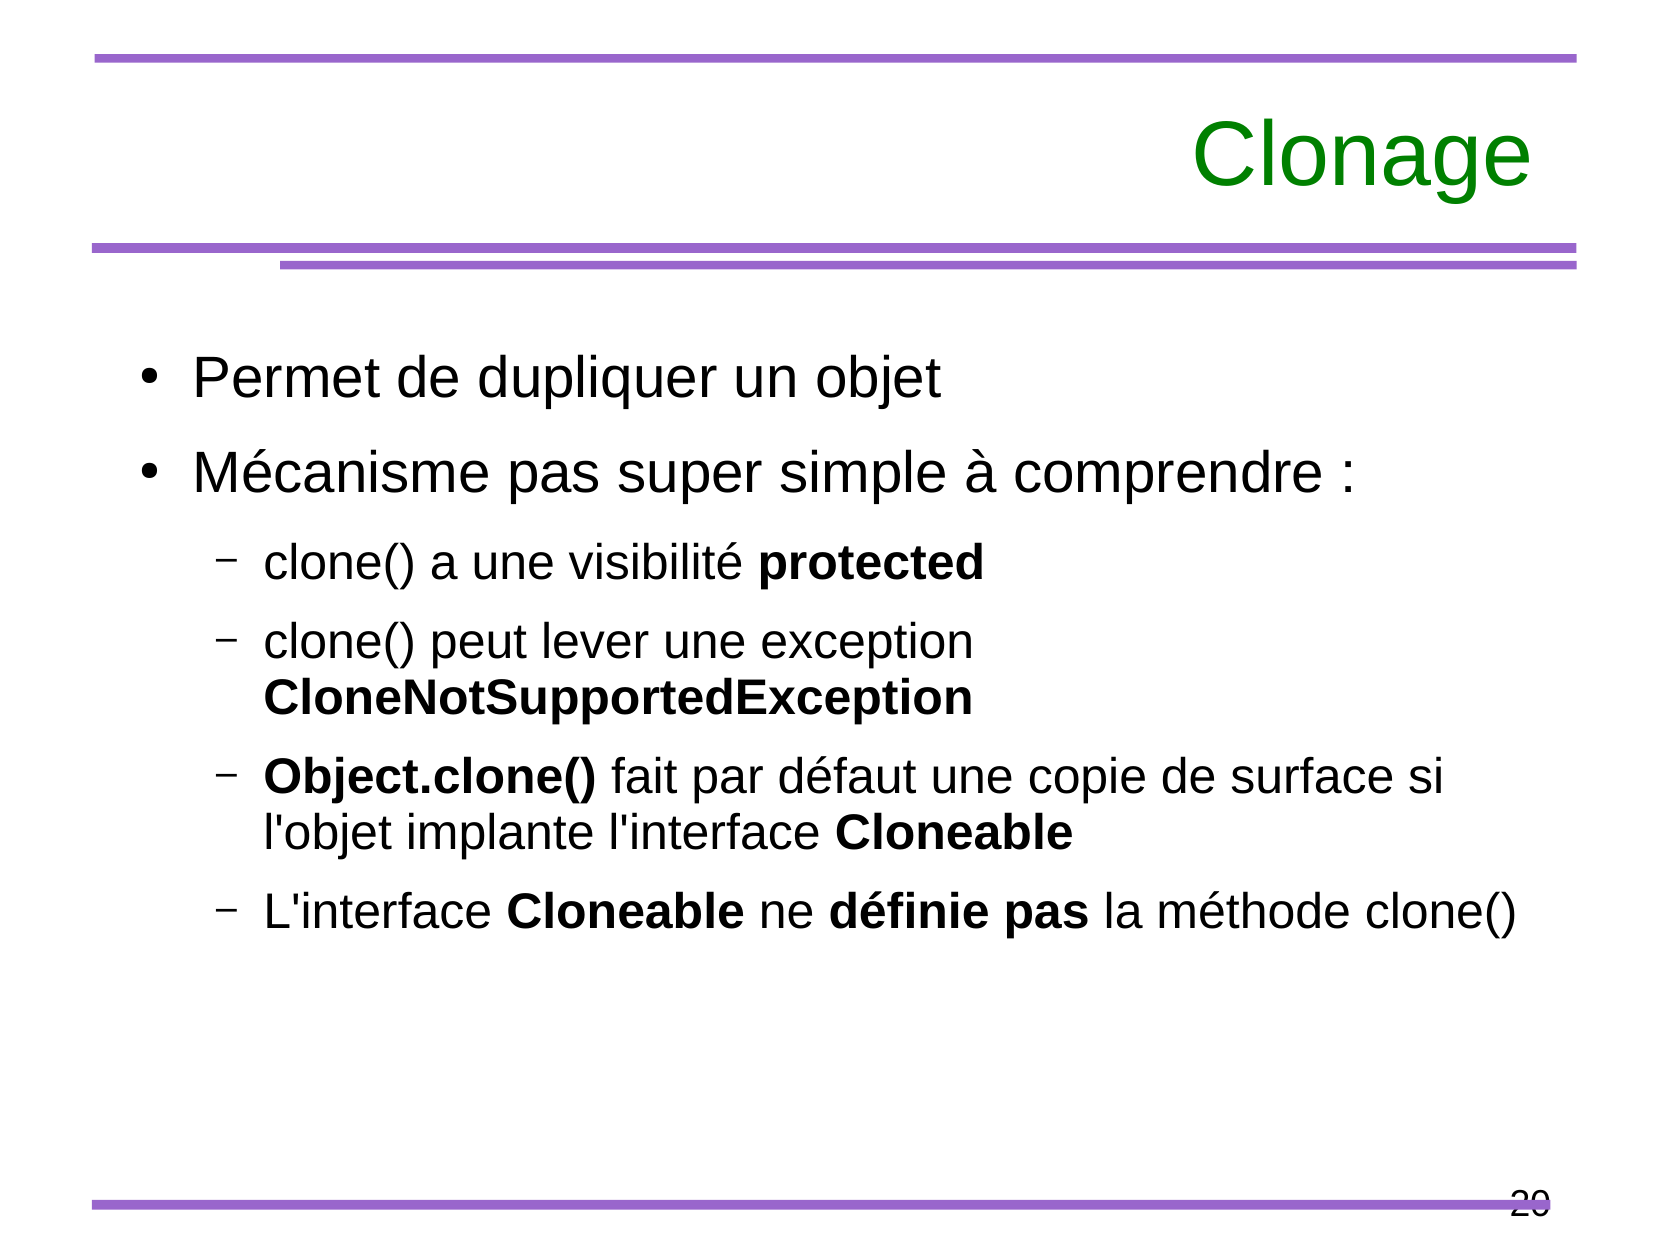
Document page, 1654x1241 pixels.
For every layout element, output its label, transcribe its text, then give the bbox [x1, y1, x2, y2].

list Permet de dupliquer un objet Mécanisme pas super simple à comprendre : clone() a une visibilité protected clone() peut lever une exception CloneNotSupportedException Object.clone() fait par défaut une copie de surface si l'objet implante l'interface Cloneable L'interface Cloneable ne définie pas la méthode clone() [121, 344, 1534, 1180]
title Clonage [121, 49, 1534, 257]
